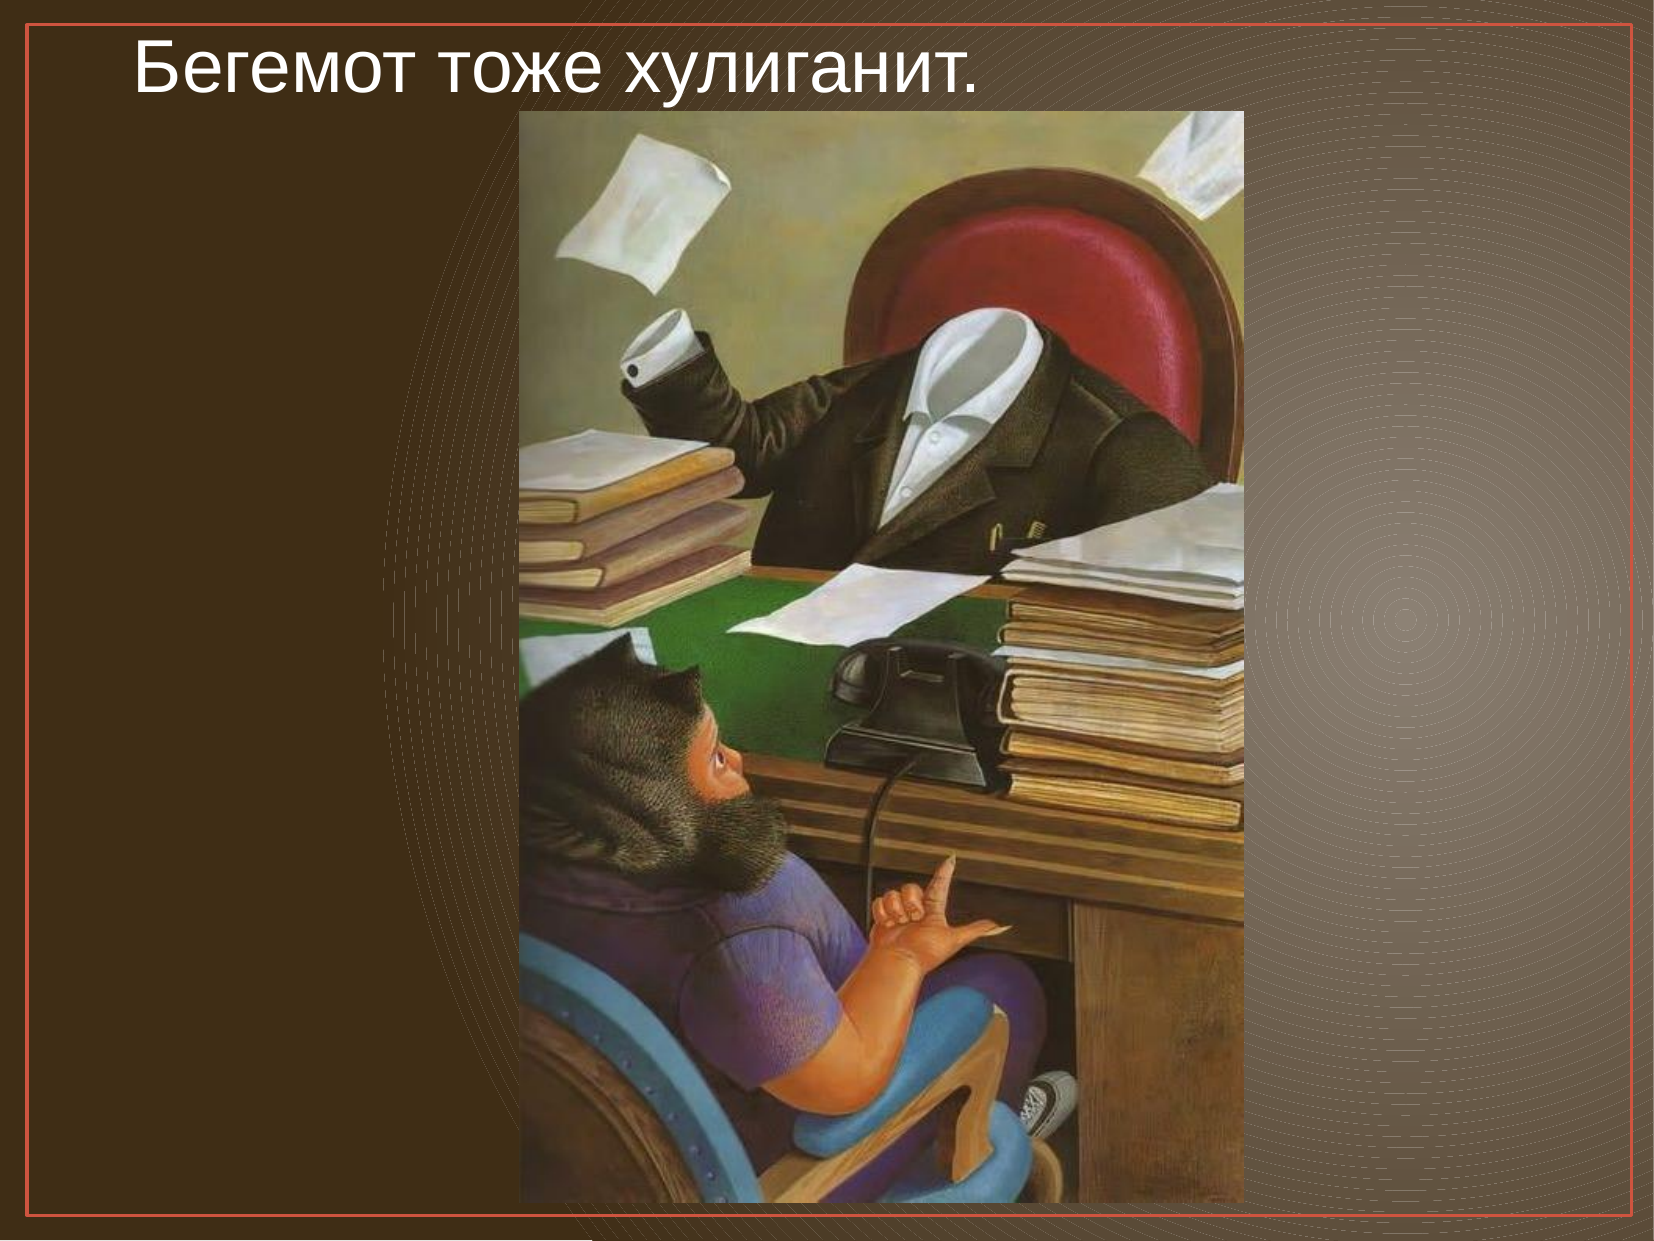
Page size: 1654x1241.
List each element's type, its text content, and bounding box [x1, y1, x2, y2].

picture [519, 112, 1244, 1203]
text_box Бегемот тоже хулиганит. [118, 17, 1506, 112]
